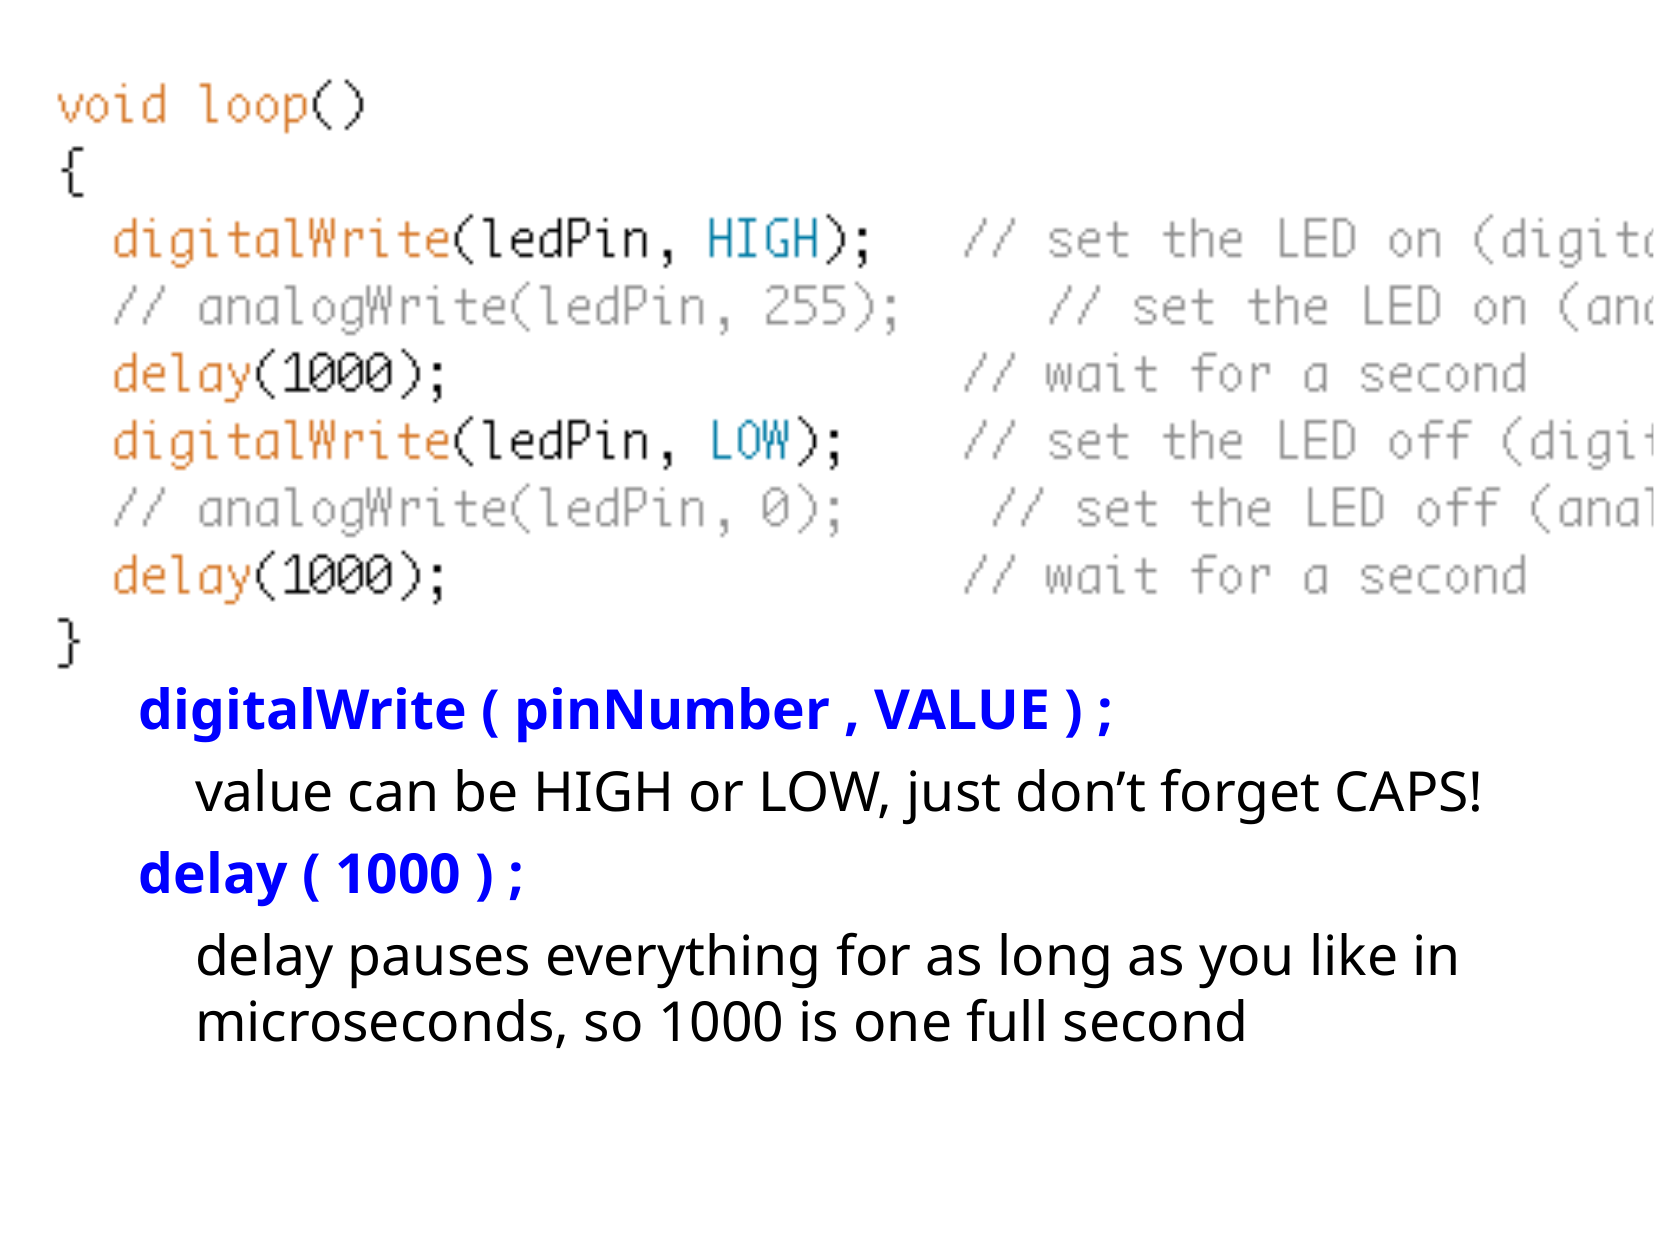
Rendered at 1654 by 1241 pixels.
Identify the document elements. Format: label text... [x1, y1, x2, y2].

picture [53, 68, 1654, 698]
text_box digitalWrite ( pinNumber , VALUE ) ; value can be HIGH or LOW, just don’t forget CAPS! delay ( 1000 ) ; delay pauses everything for as long as you like in microseconds, so 1000 is one full second [123, 358, 1529, 1102]
